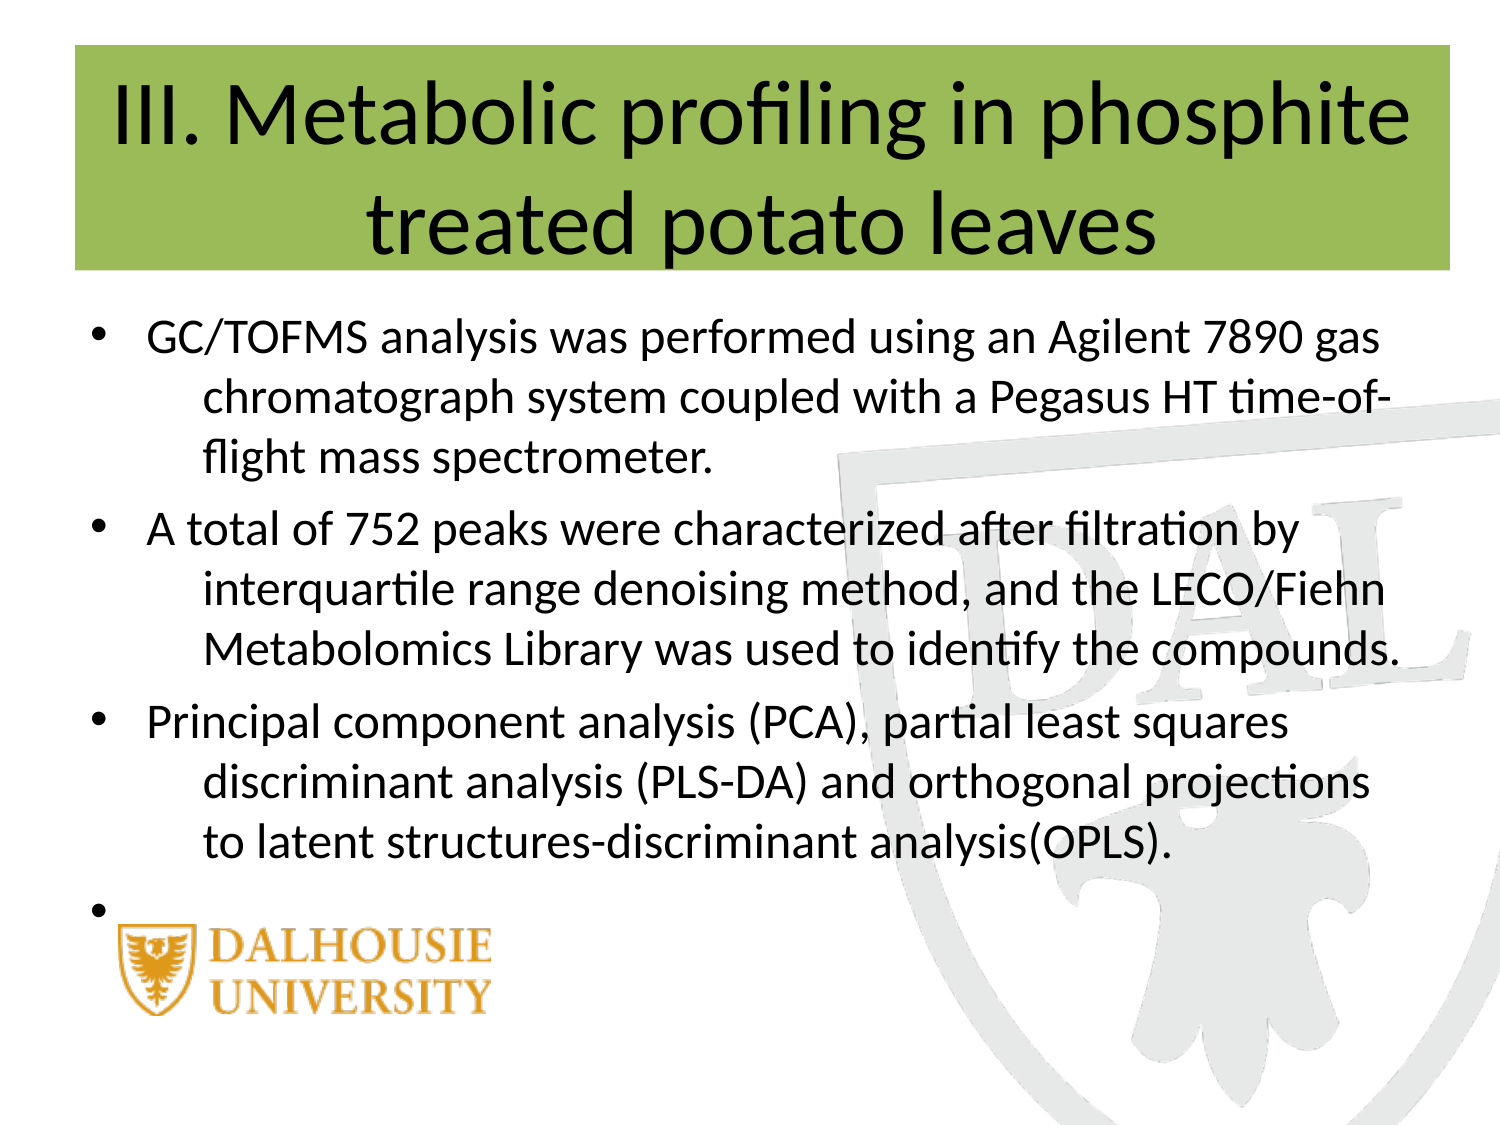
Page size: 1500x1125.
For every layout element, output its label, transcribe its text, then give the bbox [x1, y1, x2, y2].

list GC/TOFMS analysis was performed using an Agilent 7890 gas chromatograph system coupled with a Pegasus HT time-of-flight mass spectrometer. A total of 752 peaks were characterized after filtration by interquartile range denoising method, and the LECO/Fiehn Metabolomics Library was used to identify the compounds. Principal component analysis (PCA), partial least squares discriminant analysis (PLS-DA) and orthogonal projections to latent structures-discriminant analysis(OPLS). [75, 295, 1426, 1005]
title III. Metabolic profiling in phosphite treated potato leaves [75, 45, 1450, 271]
